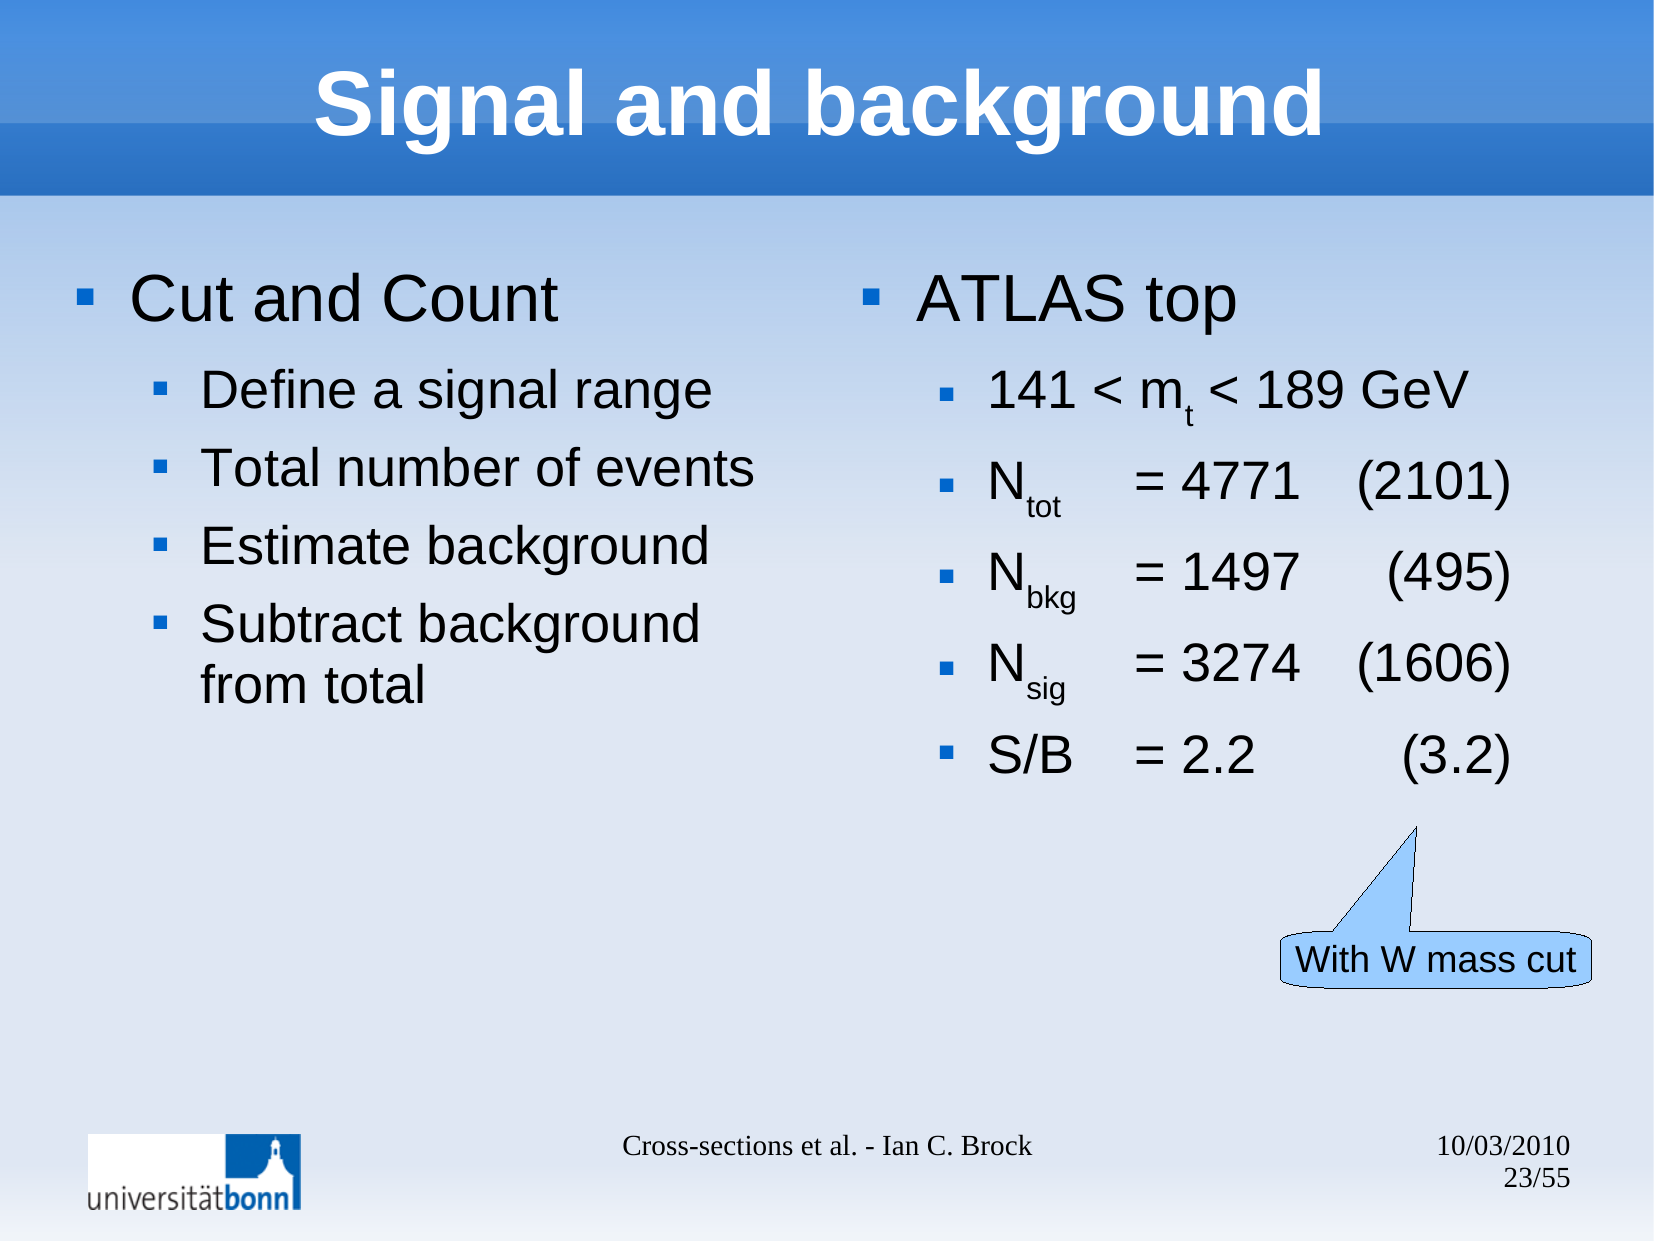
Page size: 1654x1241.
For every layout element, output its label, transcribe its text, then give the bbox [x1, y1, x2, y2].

text_box With W mass cut [1280, 826, 1592, 989]
list Cut and Count Define a signal range Total number of events Estimate background Subtract background from total [59, 260, 809, 1065]
picture [0, 0, 1654, 1241]
list ATLAS top 141 < mt < 189 GeV Ntot = 4771 (2101) Nbkg = 1497 (495) Nsig = 3274 (1606) S/B = 2.2 (3.2) [845, 260, 1572, 1065]
title Signal and background [76, 0, 1565, 208]
